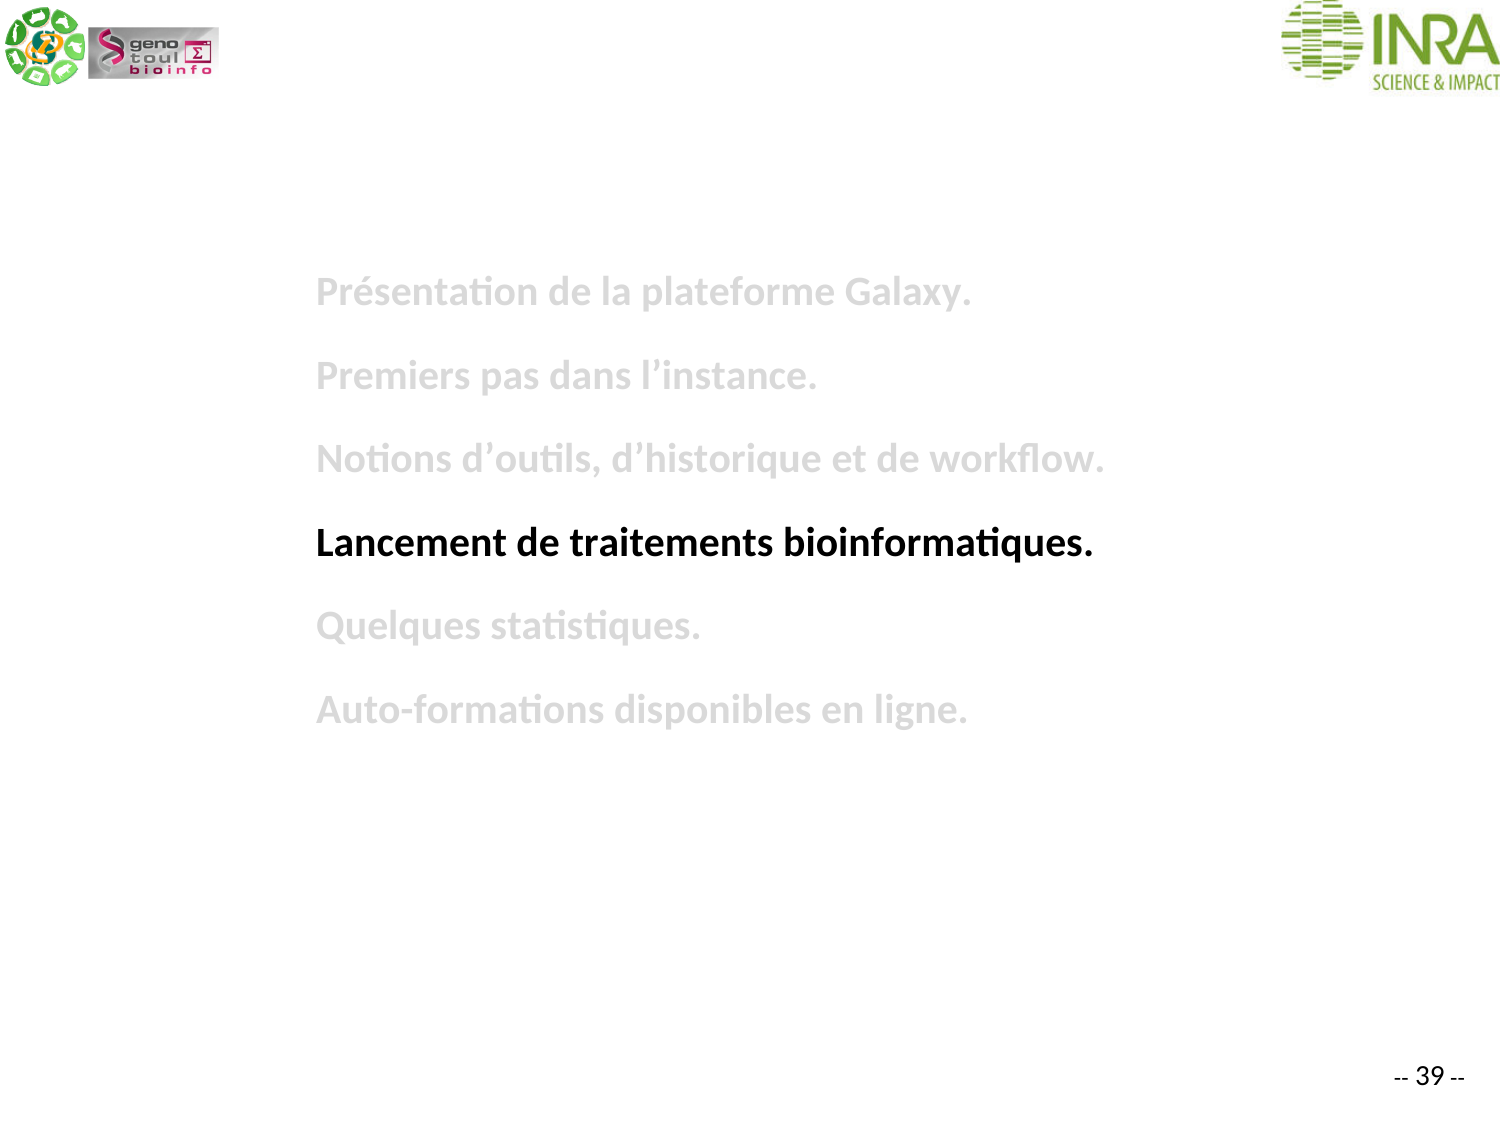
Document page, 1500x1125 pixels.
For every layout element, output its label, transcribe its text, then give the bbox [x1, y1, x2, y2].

picture [1281, 0, 1500, 110]
picture [88, 27, 219, 79]
picture [5, 7, 85, 86]
text_box Présentation de la plateforme Galaxy. Premiers pas dans l’instance. Notions d’outils, d’historique et de workflow. Lancement de traitements bioinformatiques. Quelques statistiques. Auto-formations disponibles en ligne. [301, 267, 1400, 992]
